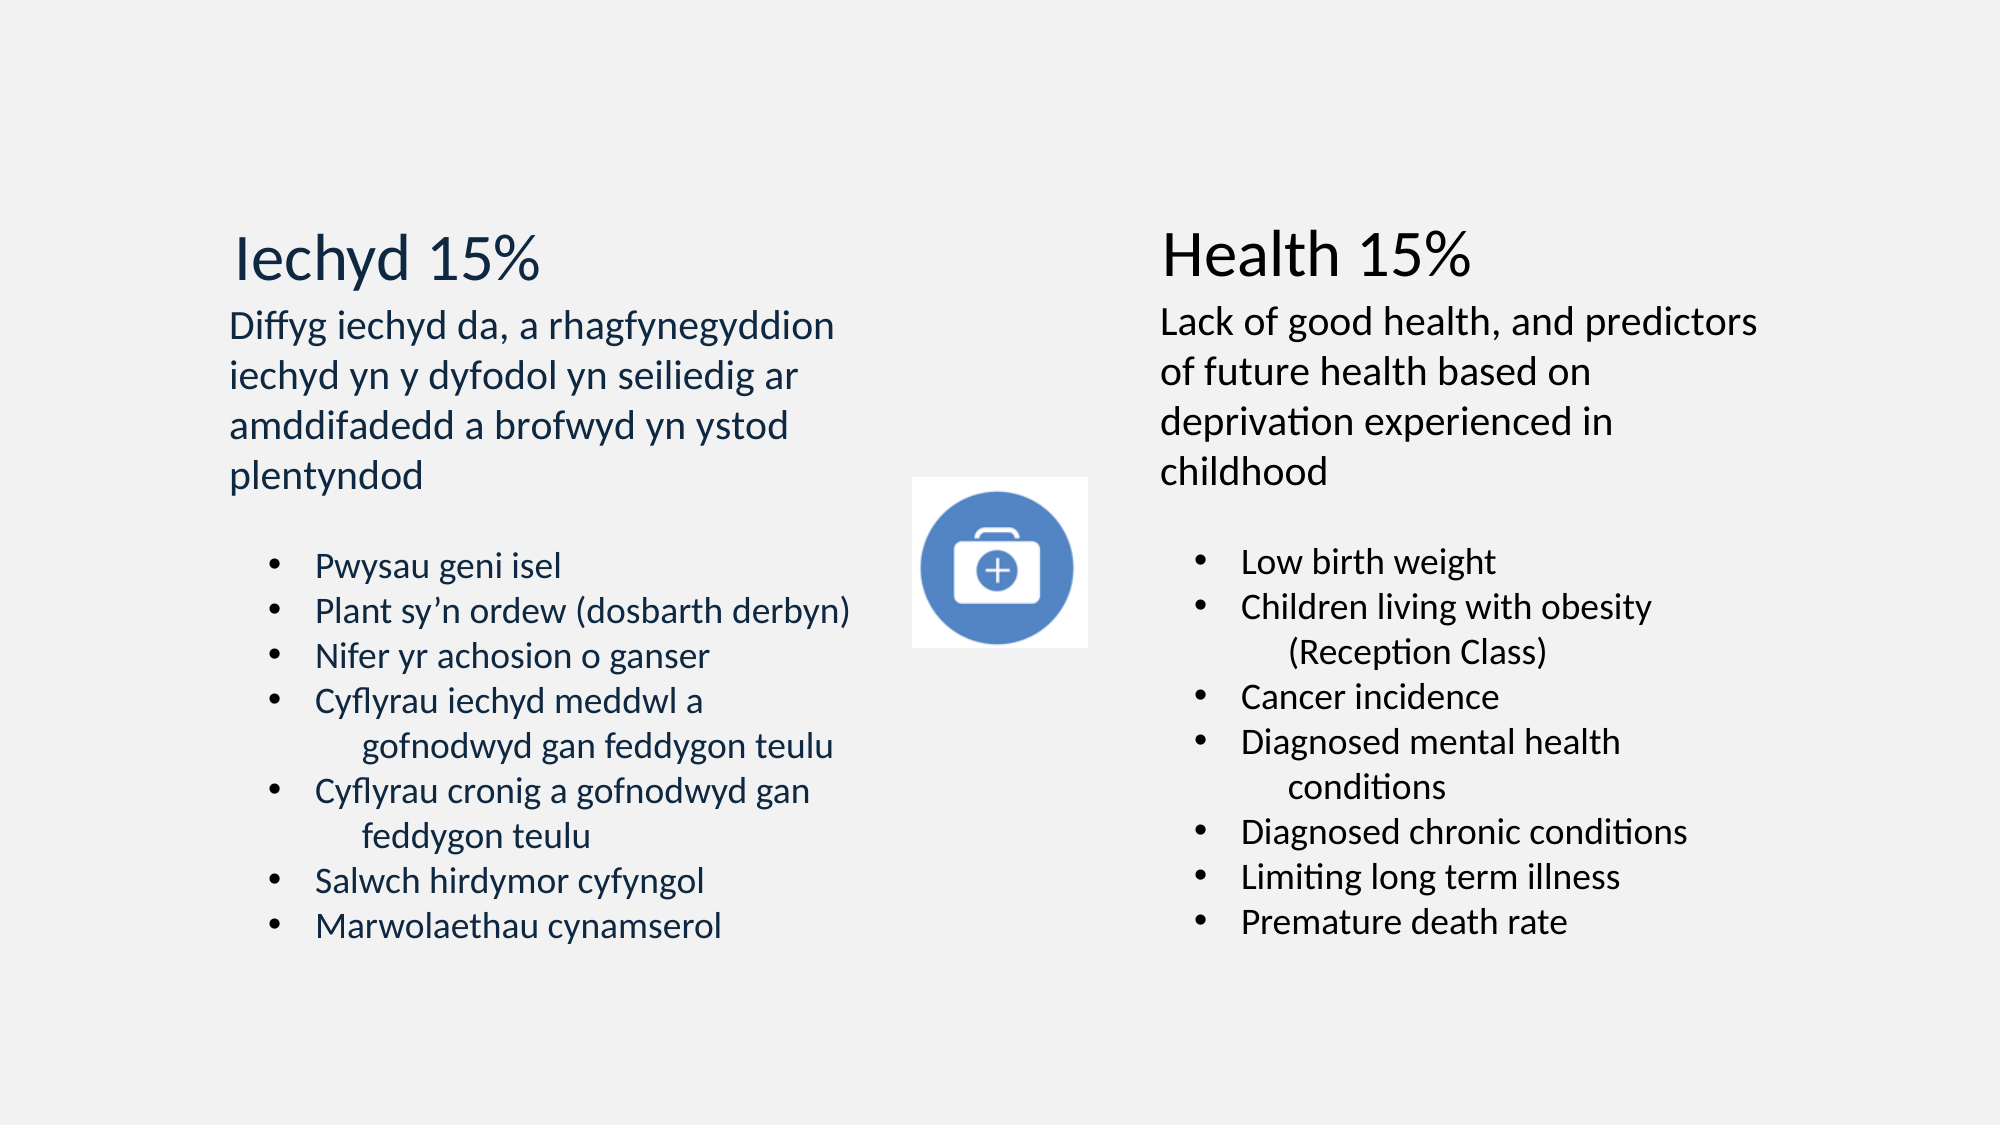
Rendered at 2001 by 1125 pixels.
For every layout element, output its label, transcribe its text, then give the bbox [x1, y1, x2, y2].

text_box Lack of good health, and predictors of future health based on deprivation experienced in childhood [1133, 286, 1785, 502]
text_box Low birth weight Children living with obesity (Reception Class) Cancer incidence Diagnosed mental health conditions Diagnosed chronic conditions Limiting long term illness Premature death rate [1179, 529, 1770, 954]
text_box Iechyd 15% [214, 166, 685, 291]
picture [912, 477, 1088, 648]
text_box Diffyg iechyd da, a rhagfynegyddion iechyd yn y dyfodol yn seiliedig ar amddifadedd a brofwyd yn ystod plentyndod [214, 290, 949, 508]
text_box Health 15% [1141, 162, 1522, 287]
text_box Pwysau geni isel Plant sy’n ordew (dosbarth derbyn) Nifer yr achosion o ganser Cyflyrau iechyd meddwl a gofnodwyd gan feddygon teulu Cyflyrau cronig a gofnodwyd gan feddygon teulu Salwch hirdymor cyfyngol Marwolaethau cynamserol [241, 533, 894, 958]
